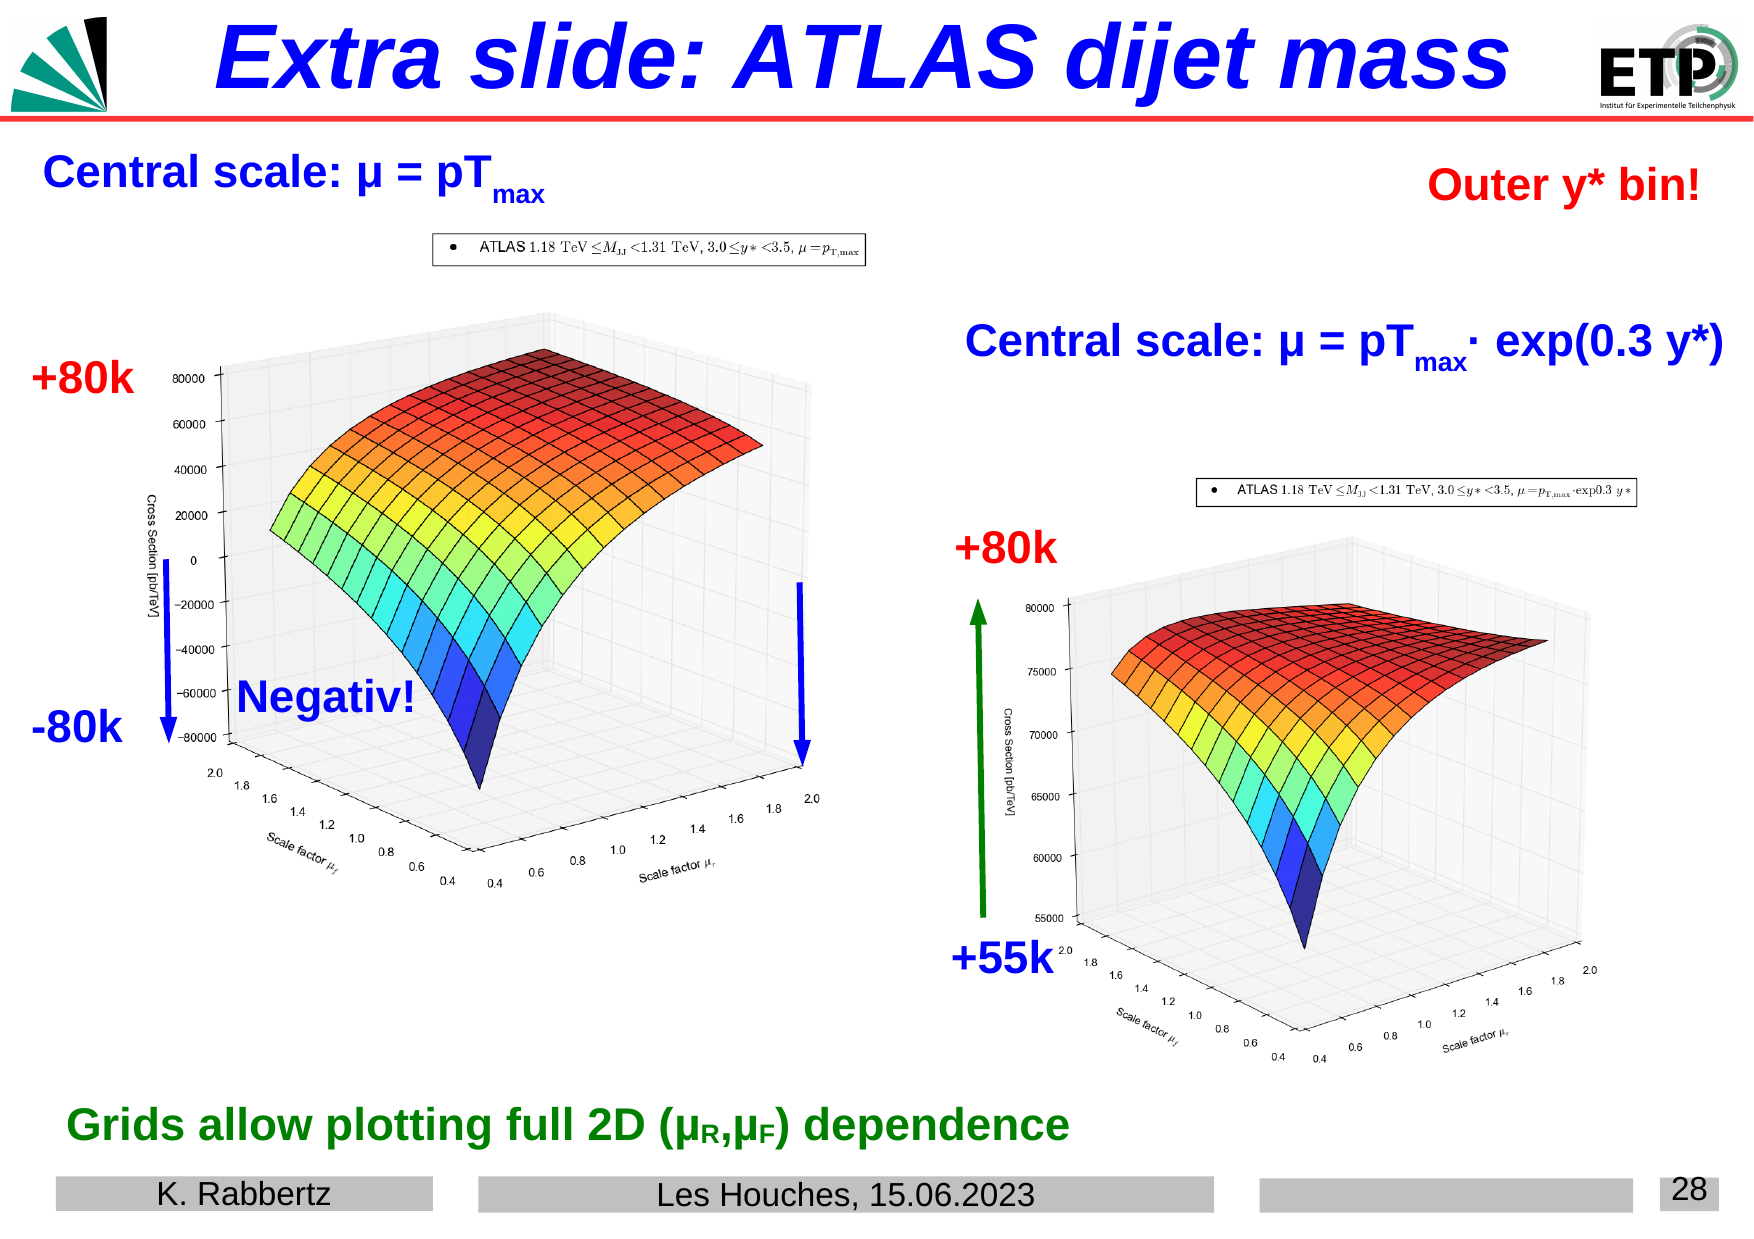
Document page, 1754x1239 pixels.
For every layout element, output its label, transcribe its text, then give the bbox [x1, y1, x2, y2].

text_box Negativ! [224, 665, 429, 729]
text_box Central scale: μ = pTmax· exp(0.3 y*) [952, 308, 1734, 383]
text_box -80k [19, 694, 136, 758]
text_box +55k [938, 926, 1066, 990]
text_box Outer y* bin! [1415, 153, 1715, 217]
text_box +80k [942, 516, 1070, 580]
title Extra slide: ATLAS dijet mass [123, 0, 1606, 114]
text_box Grids allow plotting full 2D (µR,µF) dependence [54, 1092, 1096, 1156]
text_box Central scale: μ = pTmax [30, 140, 558, 215]
text_box +80k [19, 346, 147, 410]
picture [15, 139, 1726, 1164]
picture [1606, 17, 1745, 112]
picture [11, 17, 107, 113]
